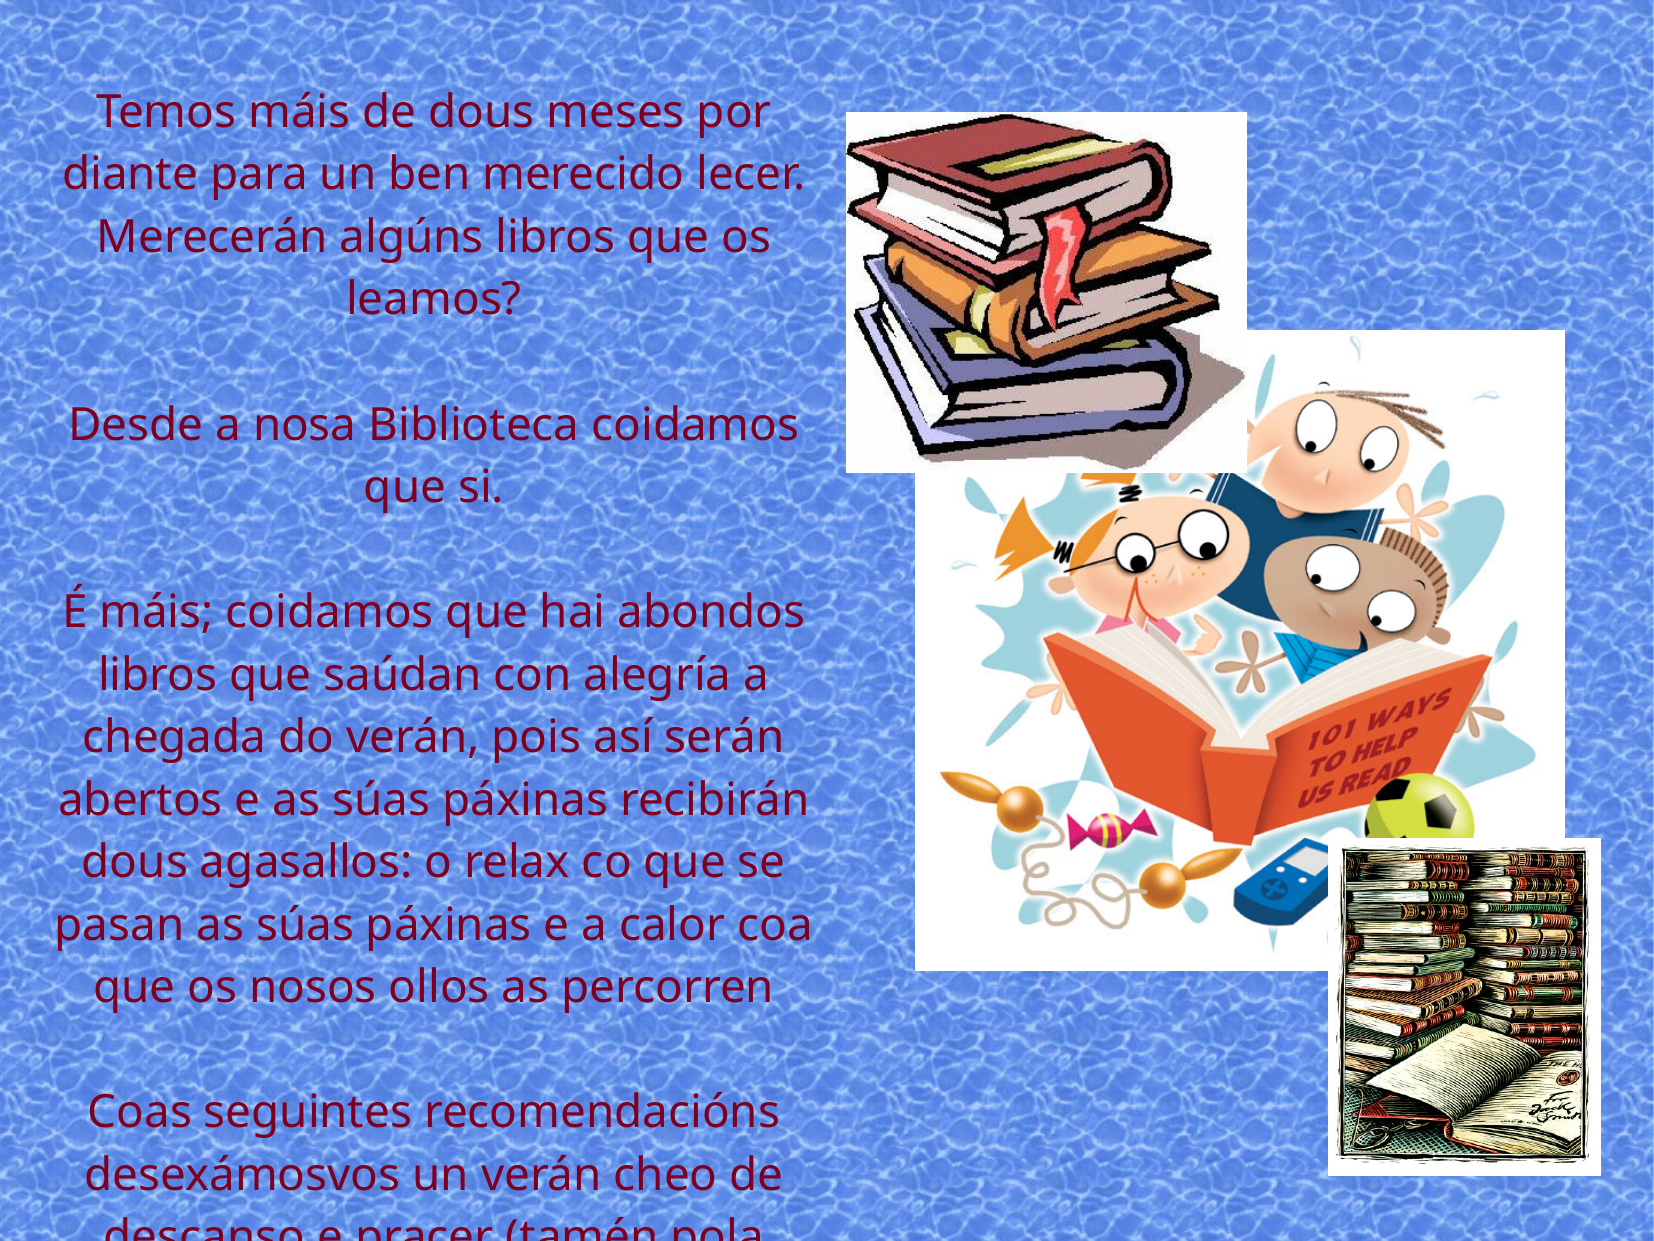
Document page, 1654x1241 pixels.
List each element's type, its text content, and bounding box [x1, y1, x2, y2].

text_box Temos máis de dous meses por diante para un ben merecido lecer. Merecerán algúns libros que os leamos? Desde a nosa Biblioteca coidamos que si. É máis; coidamos que hai abondos libros que saúdan con alegría a chegada do verán, pois así serán abertos e as súas páxinas recibirán dous agasallos: o relax co que se pasan as súas páxinas e a calor coa que os nosos ollos as percorren Coas seguintes recomendacións desexámosvos un verán cheo de descanso e pracer (tamén pola lectura) [35, 70, 833, 1205]
picture [0, 0, 1654, 1241]
picture [235, 1230, 248, 1241]
picture [638, 1230, 651, 1241]
picture [324, 1230, 336, 1237]
picture [363, 1230, 376, 1241]
picture [678, 1230, 691, 1241]
picture [569, 1230, 581, 1241]
picture [585, 1230, 596, 1241]
picture [611, 1230, 623, 1237]
picture [138, 1230, 150, 1237]
picture [455, 1230, 467, 1237]
picture [110, 1230, 123, 1241]
picture [284, 1230, 298, 1241]
picture [705, 1230, 719, 1241]
